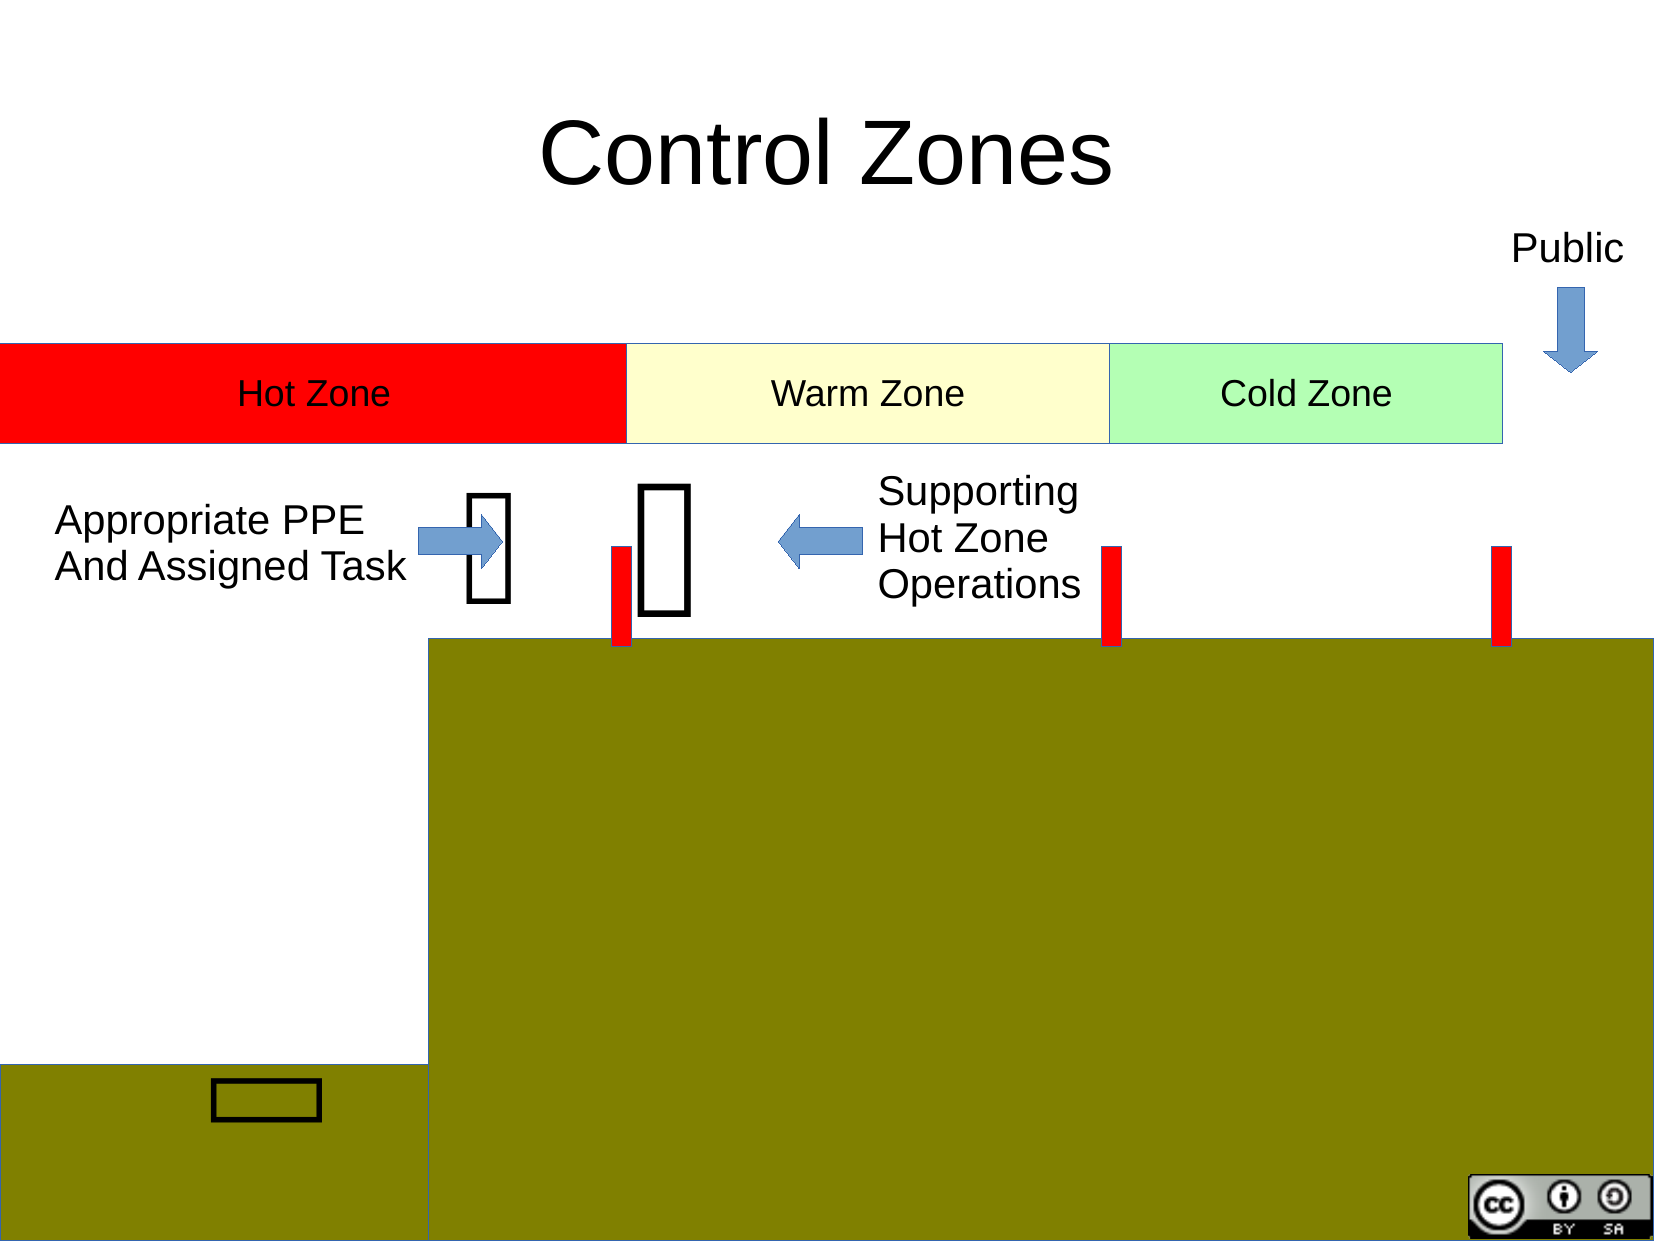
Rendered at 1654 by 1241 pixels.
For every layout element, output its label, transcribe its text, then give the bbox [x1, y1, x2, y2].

text_box [778, 514, 862, 569]
text_box [418, 514, 503, 569]
text_box  [616, 471, 847, 733]
text_box Hot Zone [0, 343, 626, 444]
text_box Supporting Hot Zone Operations [862, 460, 1097, 617]
text_box  [446, 481, 616, 702]
picture [1468, 1174, 1653, 1239]
text_box Cold Zone [1109, 343, 1503, 444]
text_box Appropriate PPE And Assigned Task [39, 489, 423, 598]
text_box  [199, 947, 420, 1144]
text_box Warm Zone [626, 343, 1109, 444]
text_box [0, 546, 1654, 1241]
text_box Public [1496, 217, 1640, 280]
title Control Zones [82, 49, 1571, 257]
text_box [1543, 287, 1598, 373]
